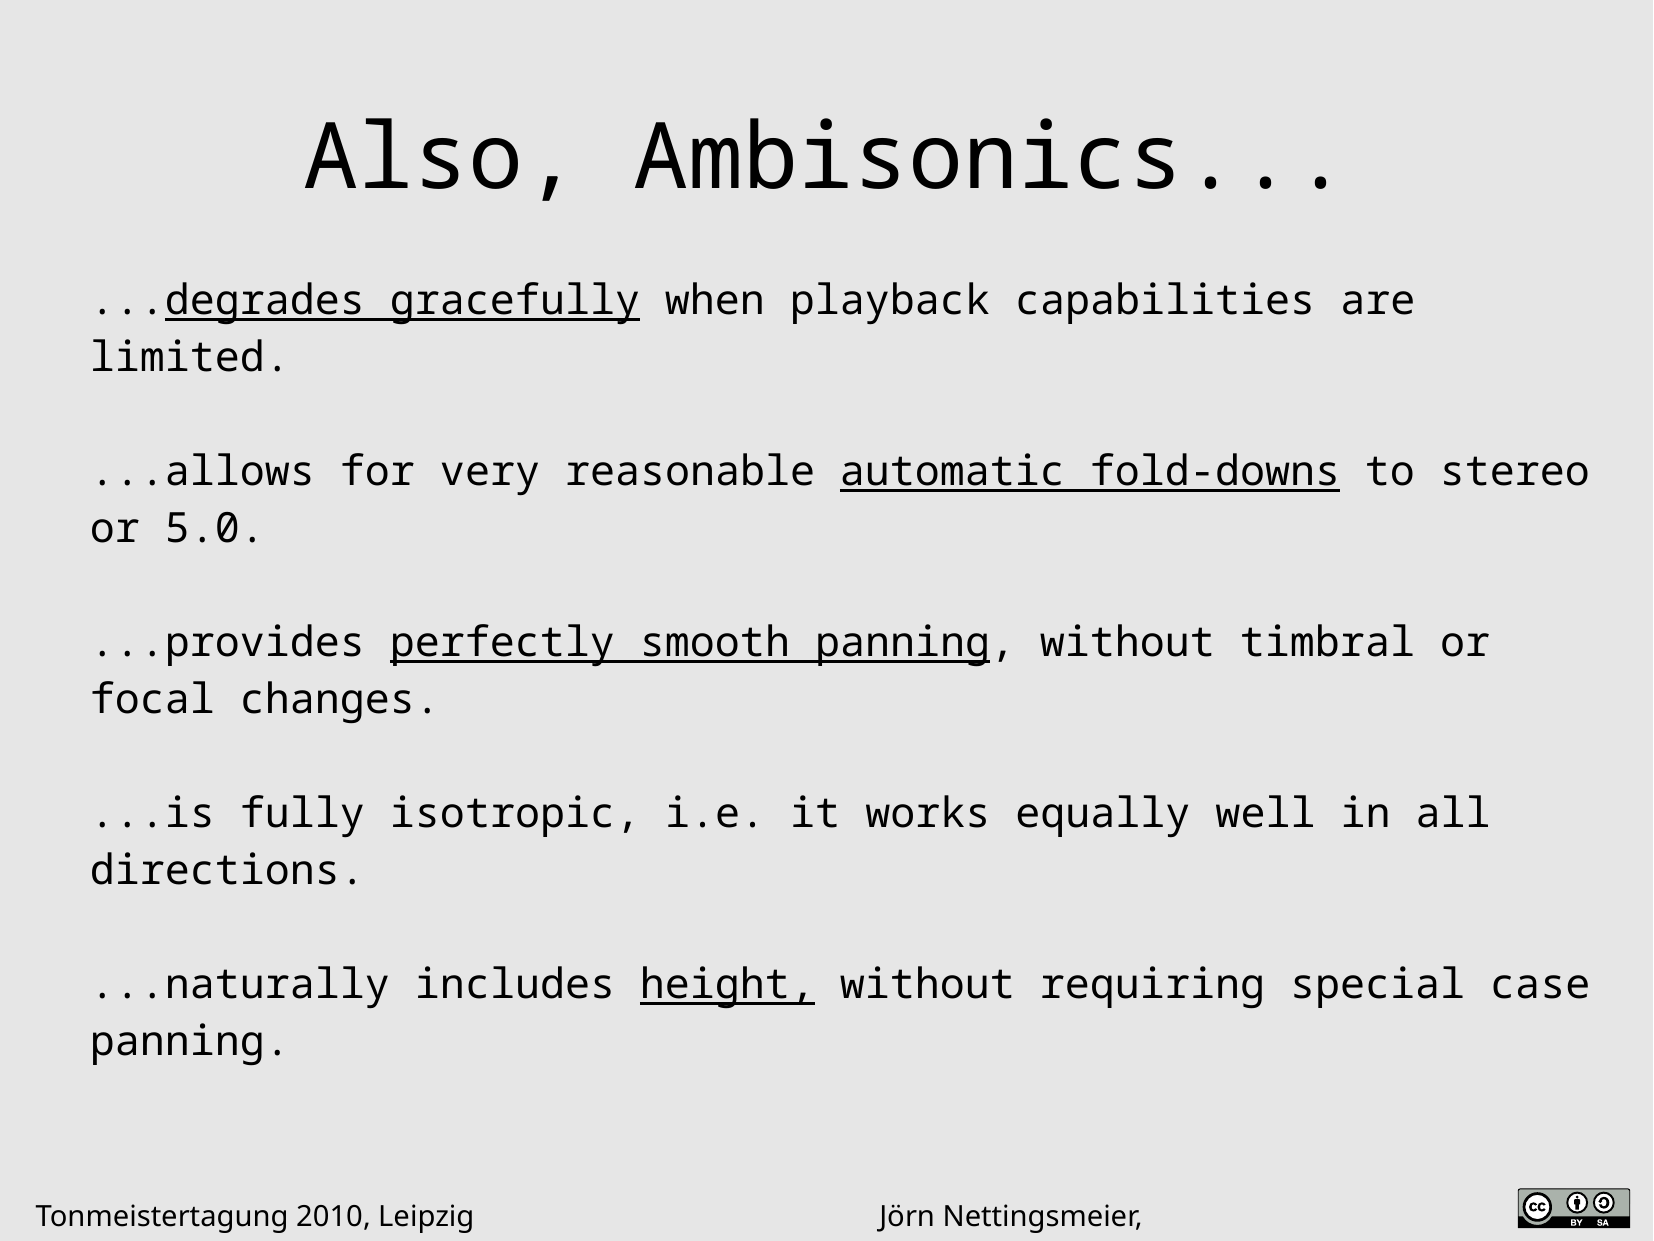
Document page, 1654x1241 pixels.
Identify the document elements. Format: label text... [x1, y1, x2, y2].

text_box ...degrades gracefully when playback capabilities are limited. ...allows for very reasonable automatic fold-downs to stereo or 5.0. ...provides perfectly smooth panning, without timbral or focal changes. ...is fully isotropic, i.e. it works equally well in all directions. ...naturally includes height, without requiring special case panning. [75, 262, 1613, 1005]
title Also, Ambisonics... [82, 49, 1571, 257]
